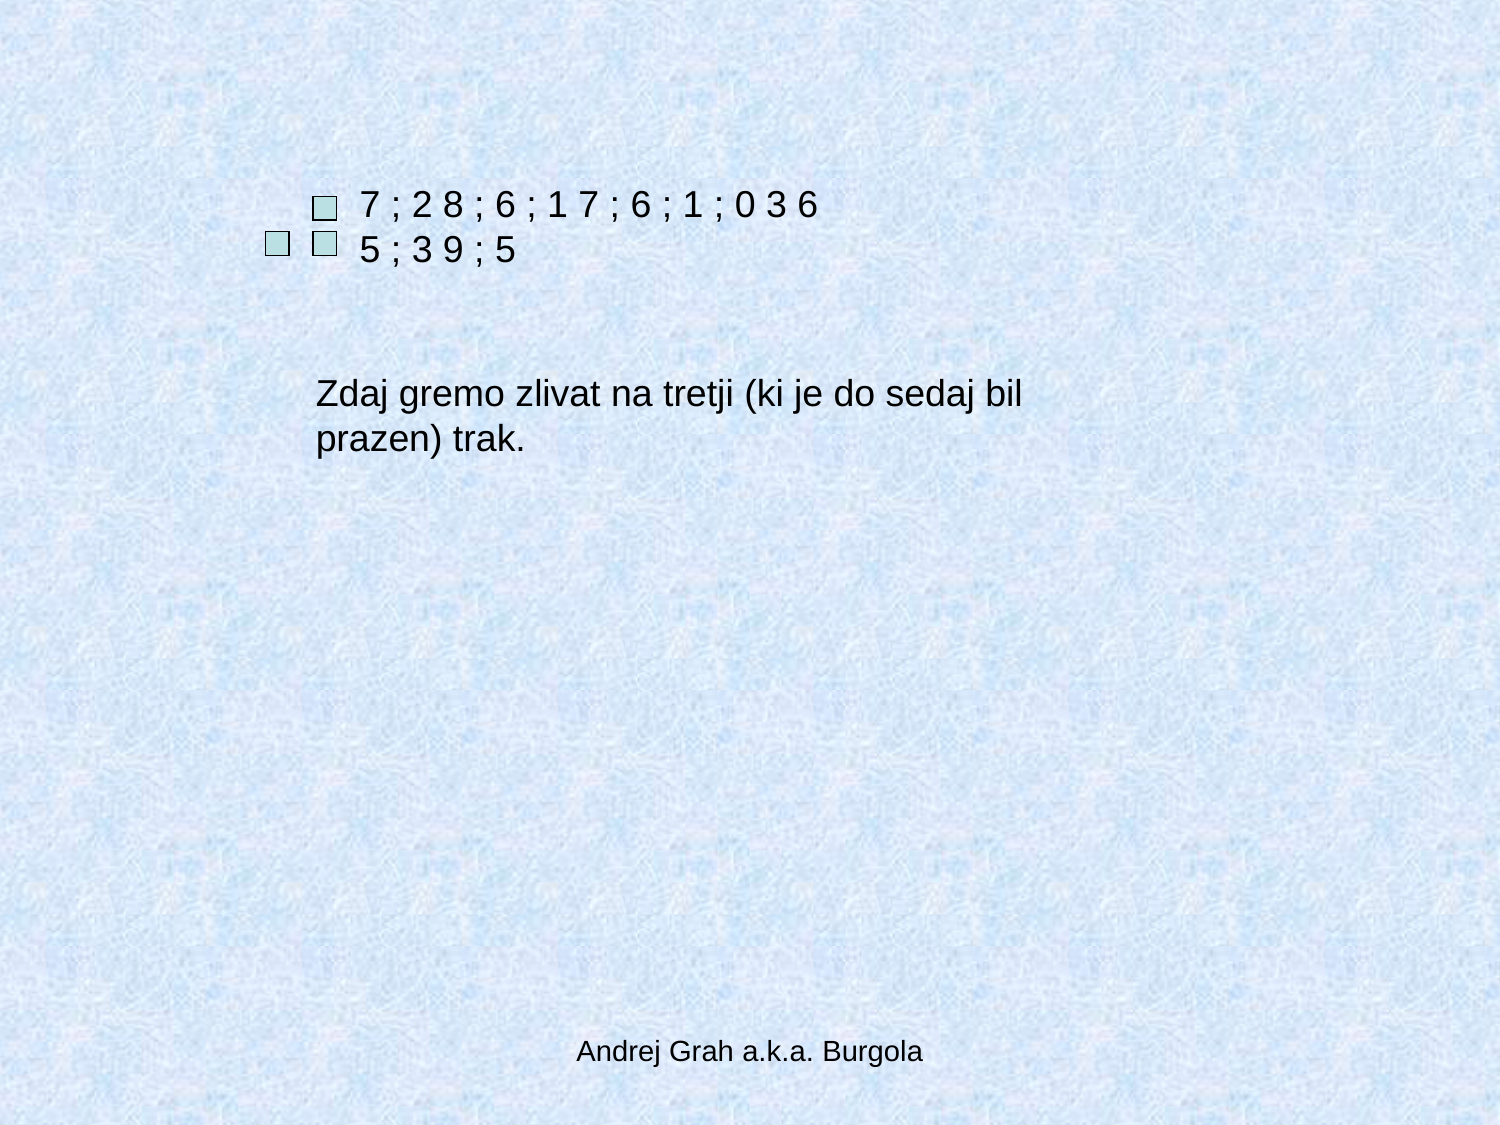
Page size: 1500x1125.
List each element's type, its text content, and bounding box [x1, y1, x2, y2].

text_box [265, 231, 290, 256]
text_box Zdaj gremo zlivat na tretji (ki je do sedaj bil prazen) trak. [301, 361, 1164, 468]
text_box Andrej Grah a.k.a. Burgola [512, 1024, 988, 1103]
picture [0, 0, 1500, 1125]
text_box 7 ; 2 8 ; 6 ; 1 7 ; 6 ; 1 ; 0 3 6 5 ; 3 9 ; 5 [194, 172, 1282, 347]
text_box [312, 231, 337, 256]
text_box [312, 196, 337, 220]
